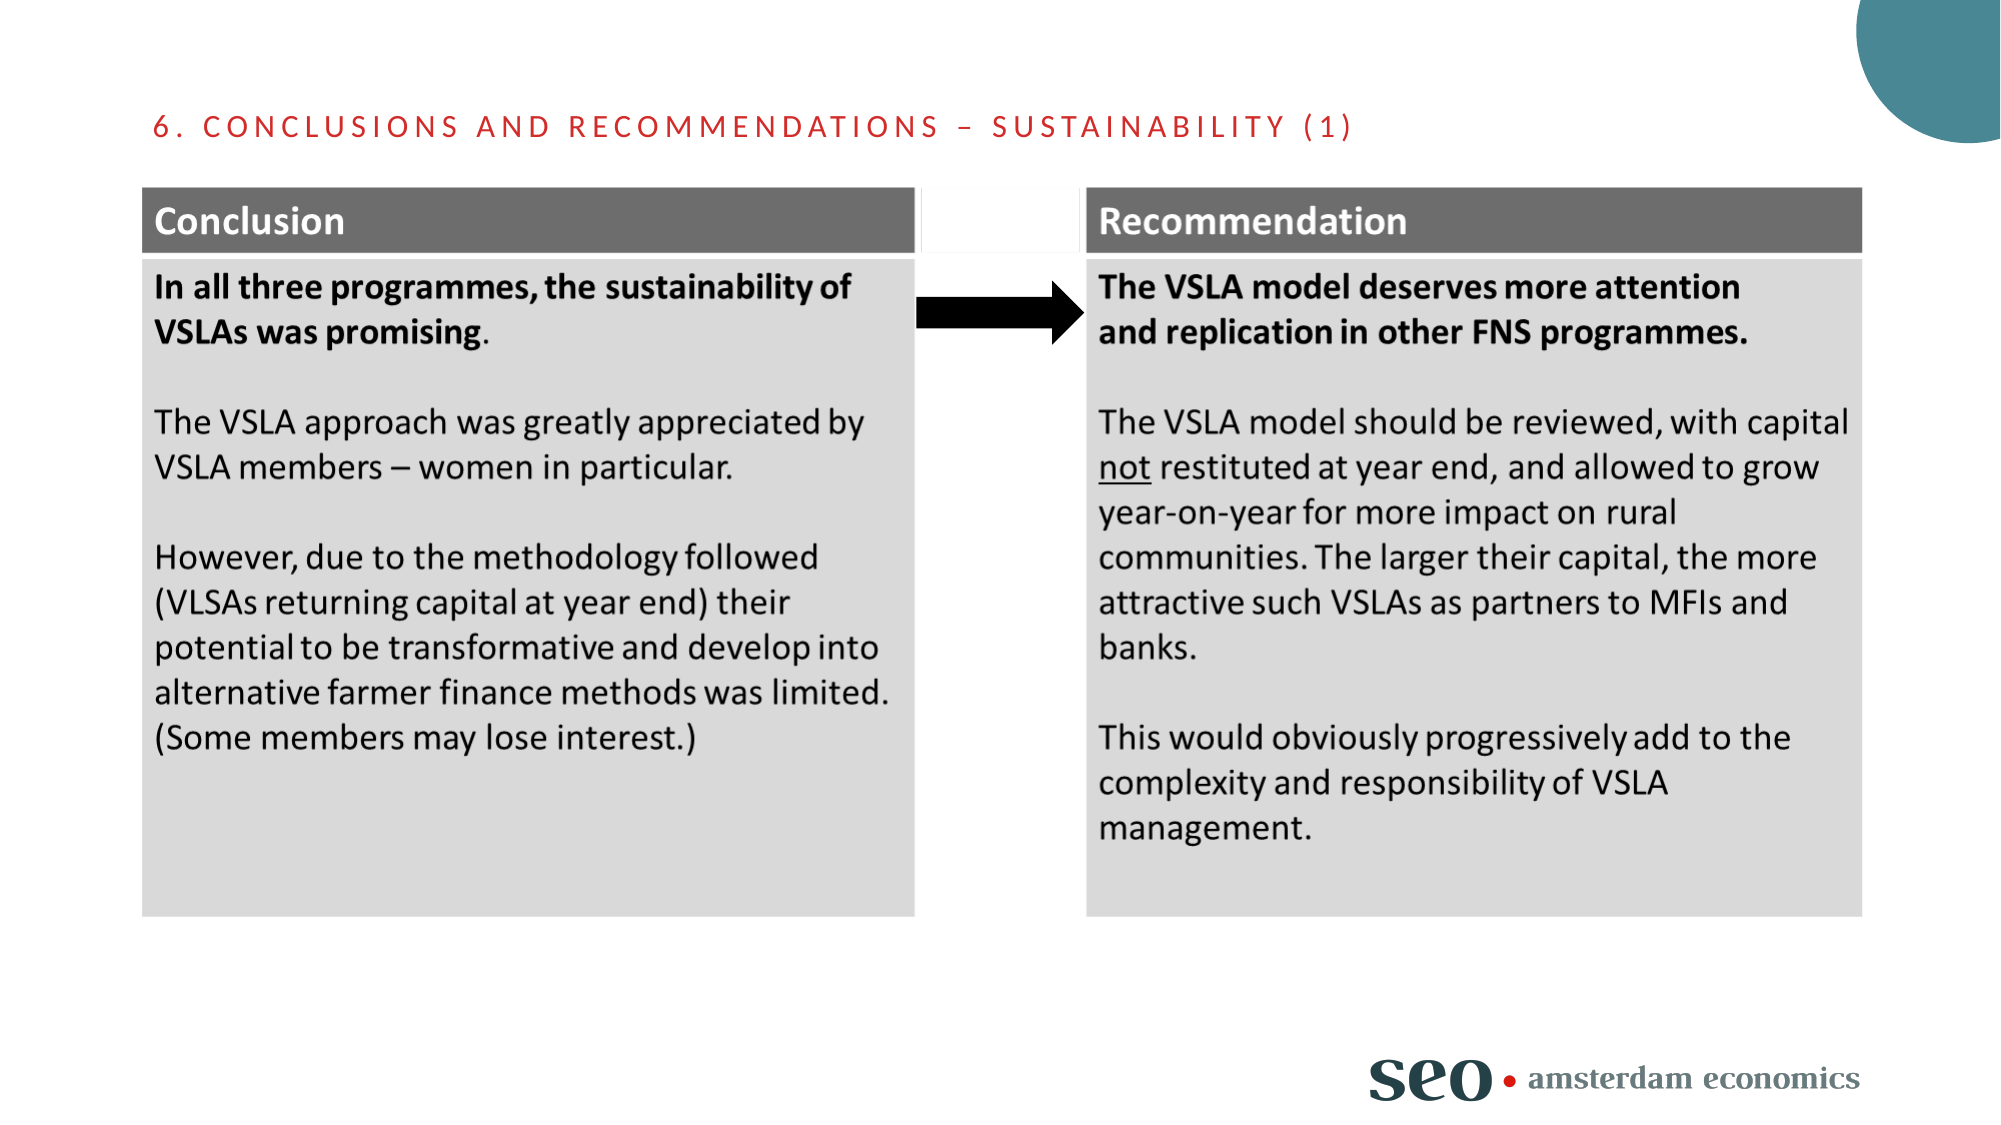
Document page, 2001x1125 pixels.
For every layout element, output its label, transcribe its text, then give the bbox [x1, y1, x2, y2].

list 6. CONCLUSIONS AND RECOMMENDATIONS – SUSTAINABILITY (1) [137, 101, 1864, 152]
text_box [917, 283, 1083, 343]
picture [138, 183, 1866, 924]
